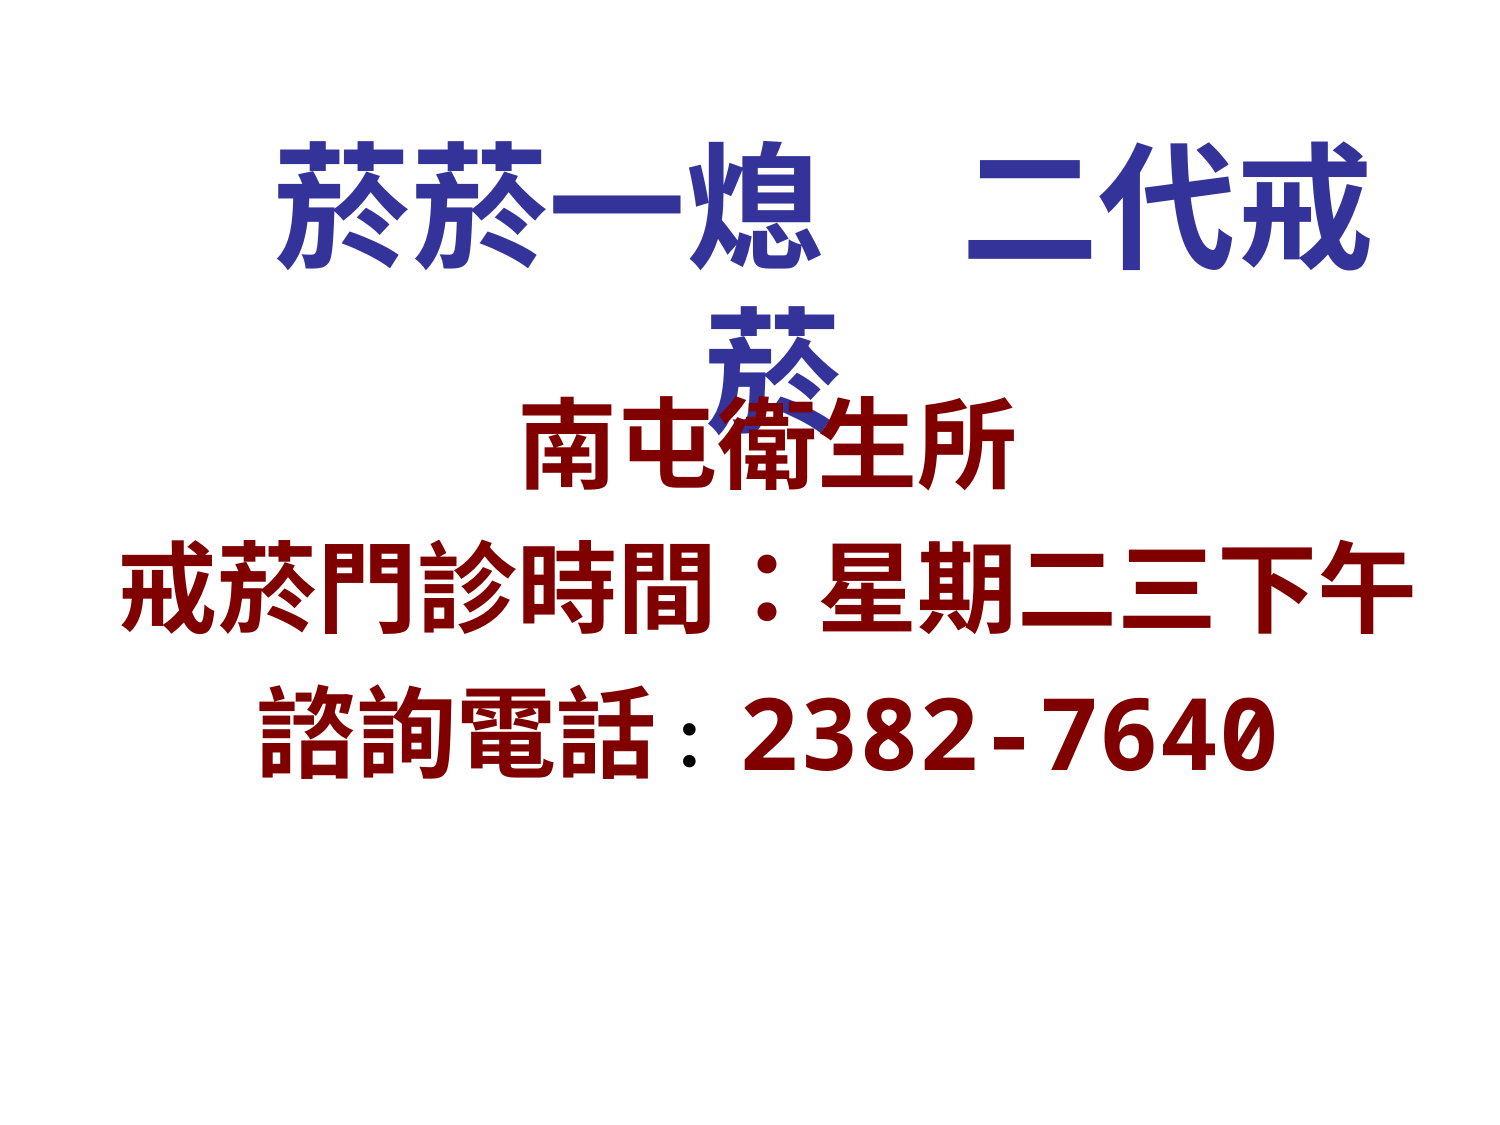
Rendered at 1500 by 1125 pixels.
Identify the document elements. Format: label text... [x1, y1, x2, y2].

title 菸菸一熄 二代戒菸 [135, 113, 1411, 355]
subtitle 南屯衛生所 戒菸門診時間：星期二三下午 諮詢電話：2382-7640 [88, 373, 1448, 661]
